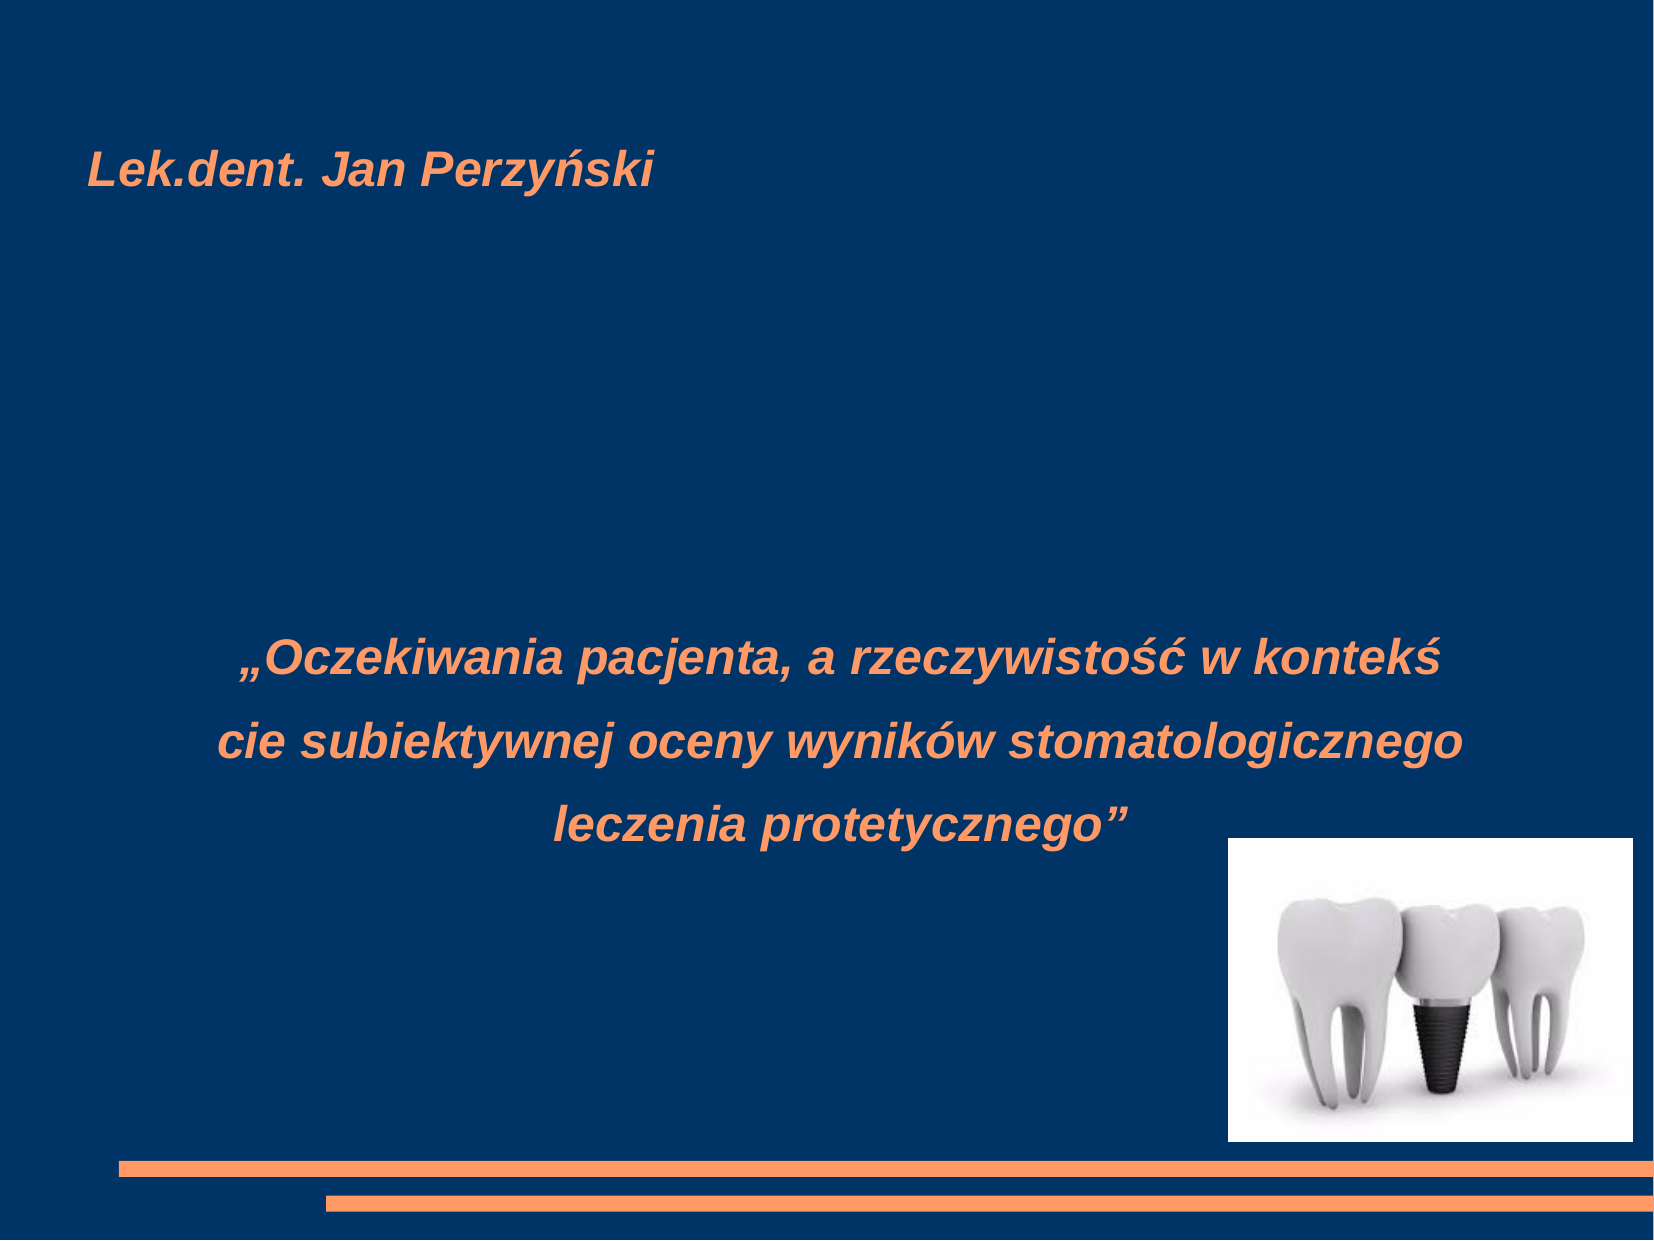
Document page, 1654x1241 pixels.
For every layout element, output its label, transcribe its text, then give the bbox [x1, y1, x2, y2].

title Lek.dent. Jan Perzyński [87, 65, 1501, 274]
subtitle „Oczekiwania pacjenta, a rzeczywistość w kontekś cie subiektywnej oceny wyników stomatologicznego leczenia protetycznego” [121, 322, 1561, 1132]
picture [1228, 838, 1633, 1142]
